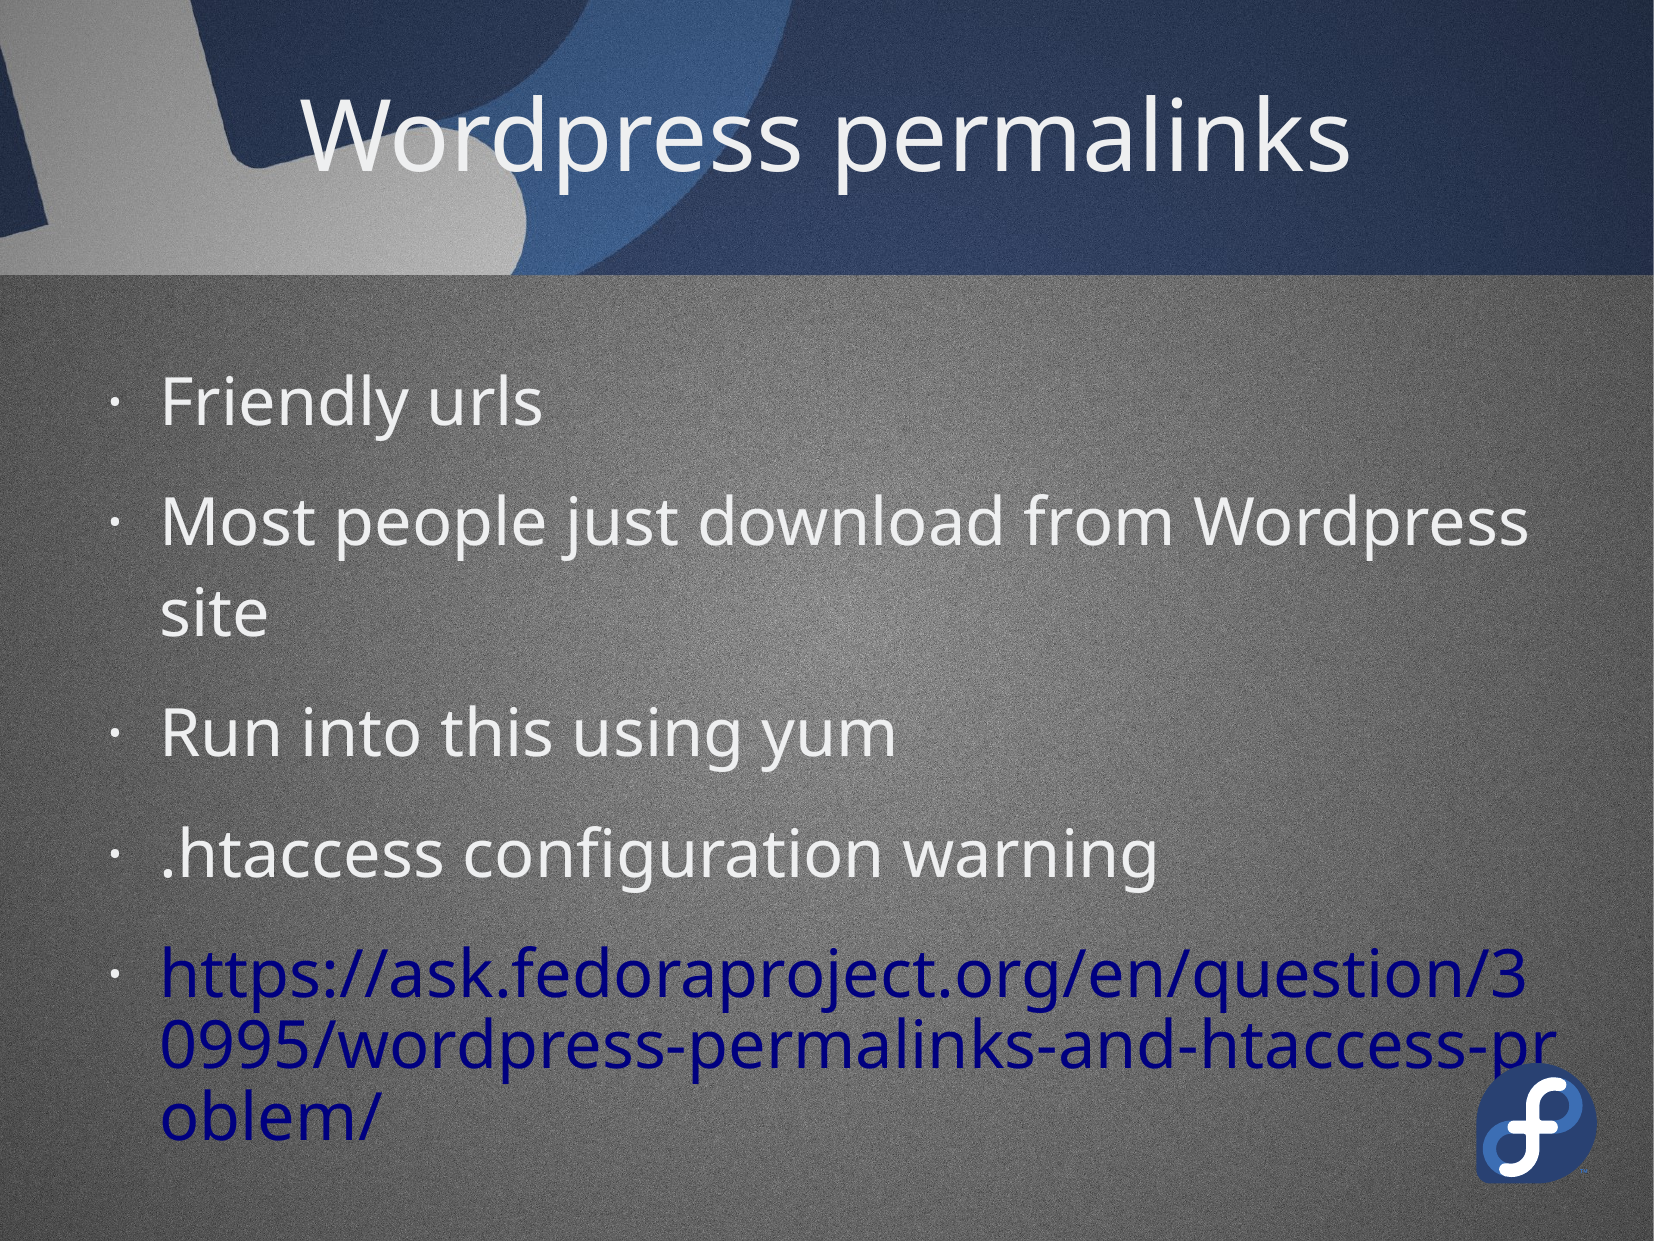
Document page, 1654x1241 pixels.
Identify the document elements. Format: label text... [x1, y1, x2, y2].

title Wordpress permalinks [88, 29, 1565, 237]
picture [0, 0, 1654, 1241]
list Friendly urls Most people just download from Wordpress site Run into this using yum .htaccess configuration warning https://ask.fedoraproject.org/en/question/30995/wordpress-permalinks-and-htaccess-problem/ [88, 354, 1565, 1063]
